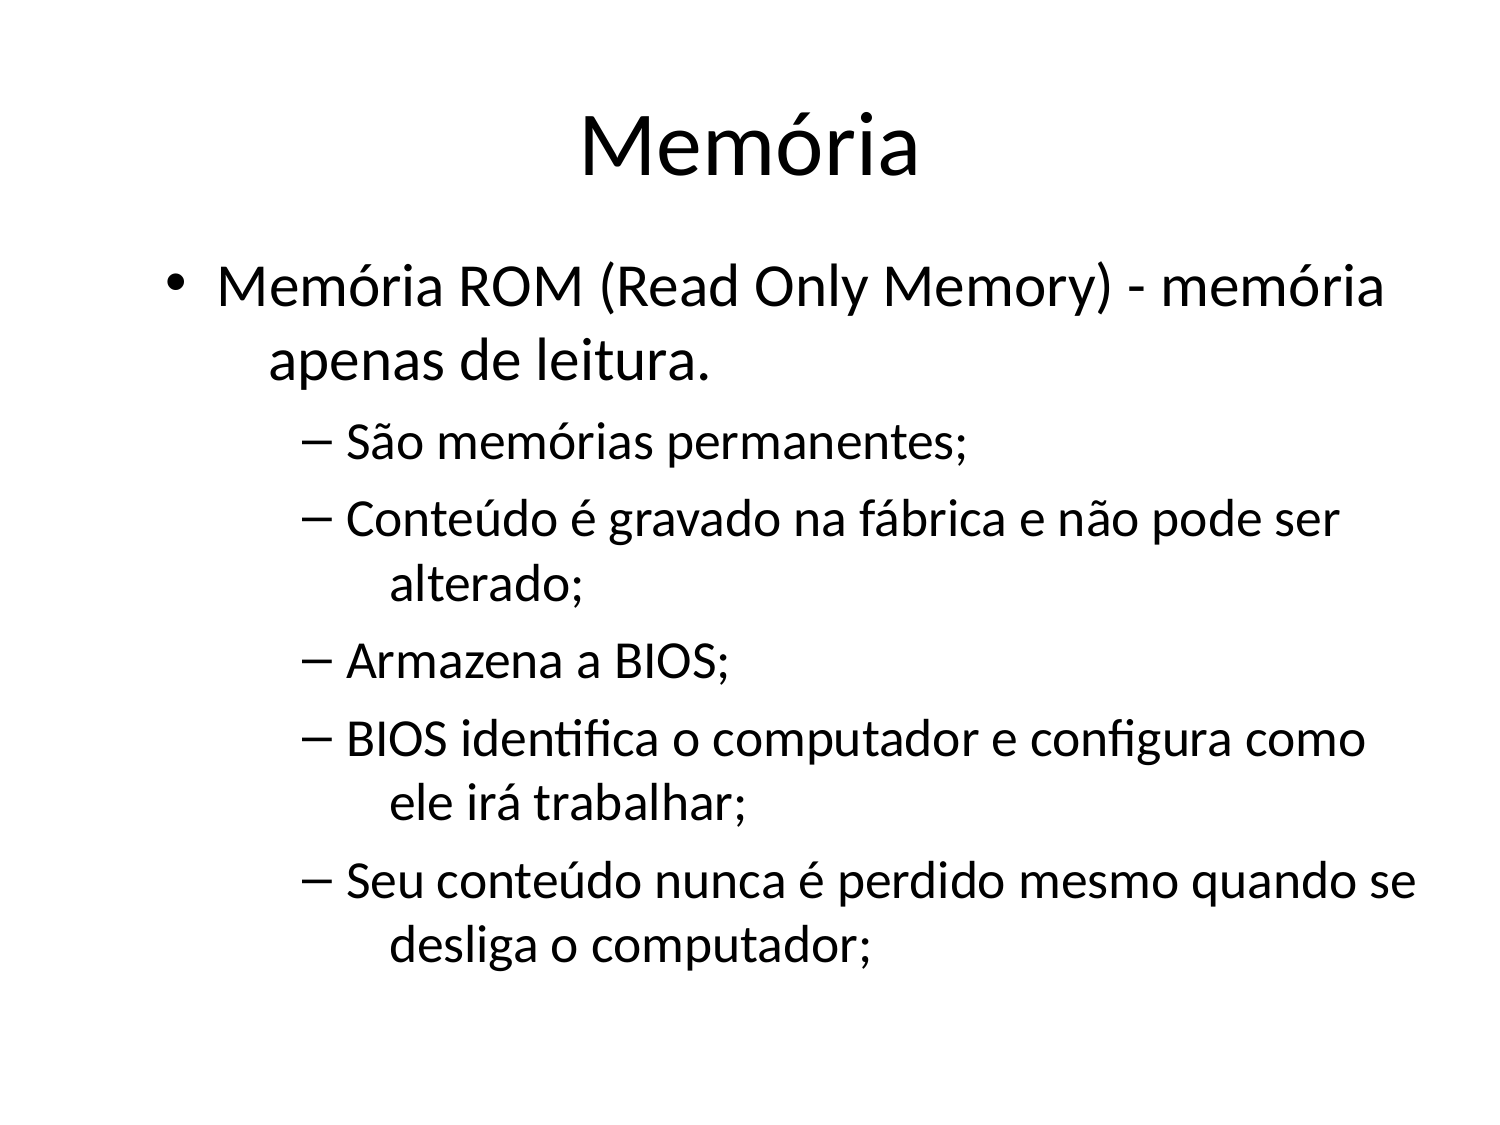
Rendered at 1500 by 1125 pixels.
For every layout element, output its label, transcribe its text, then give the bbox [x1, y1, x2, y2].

list Memória ROM (Read Only Memory) - memória apenas de leitura. São memórias permanentes; Conteúdo é gravado na fábrica e não pode ser alterado; Armazena a BIOS; BIOS identifica o computador e configura como ele irá trabalhar; Seu conteúdo nunca é perdido mesmo quando se desliga o computador; [150, 237, 1459, 988]
title Memória [75, 45, 1426, 233]
